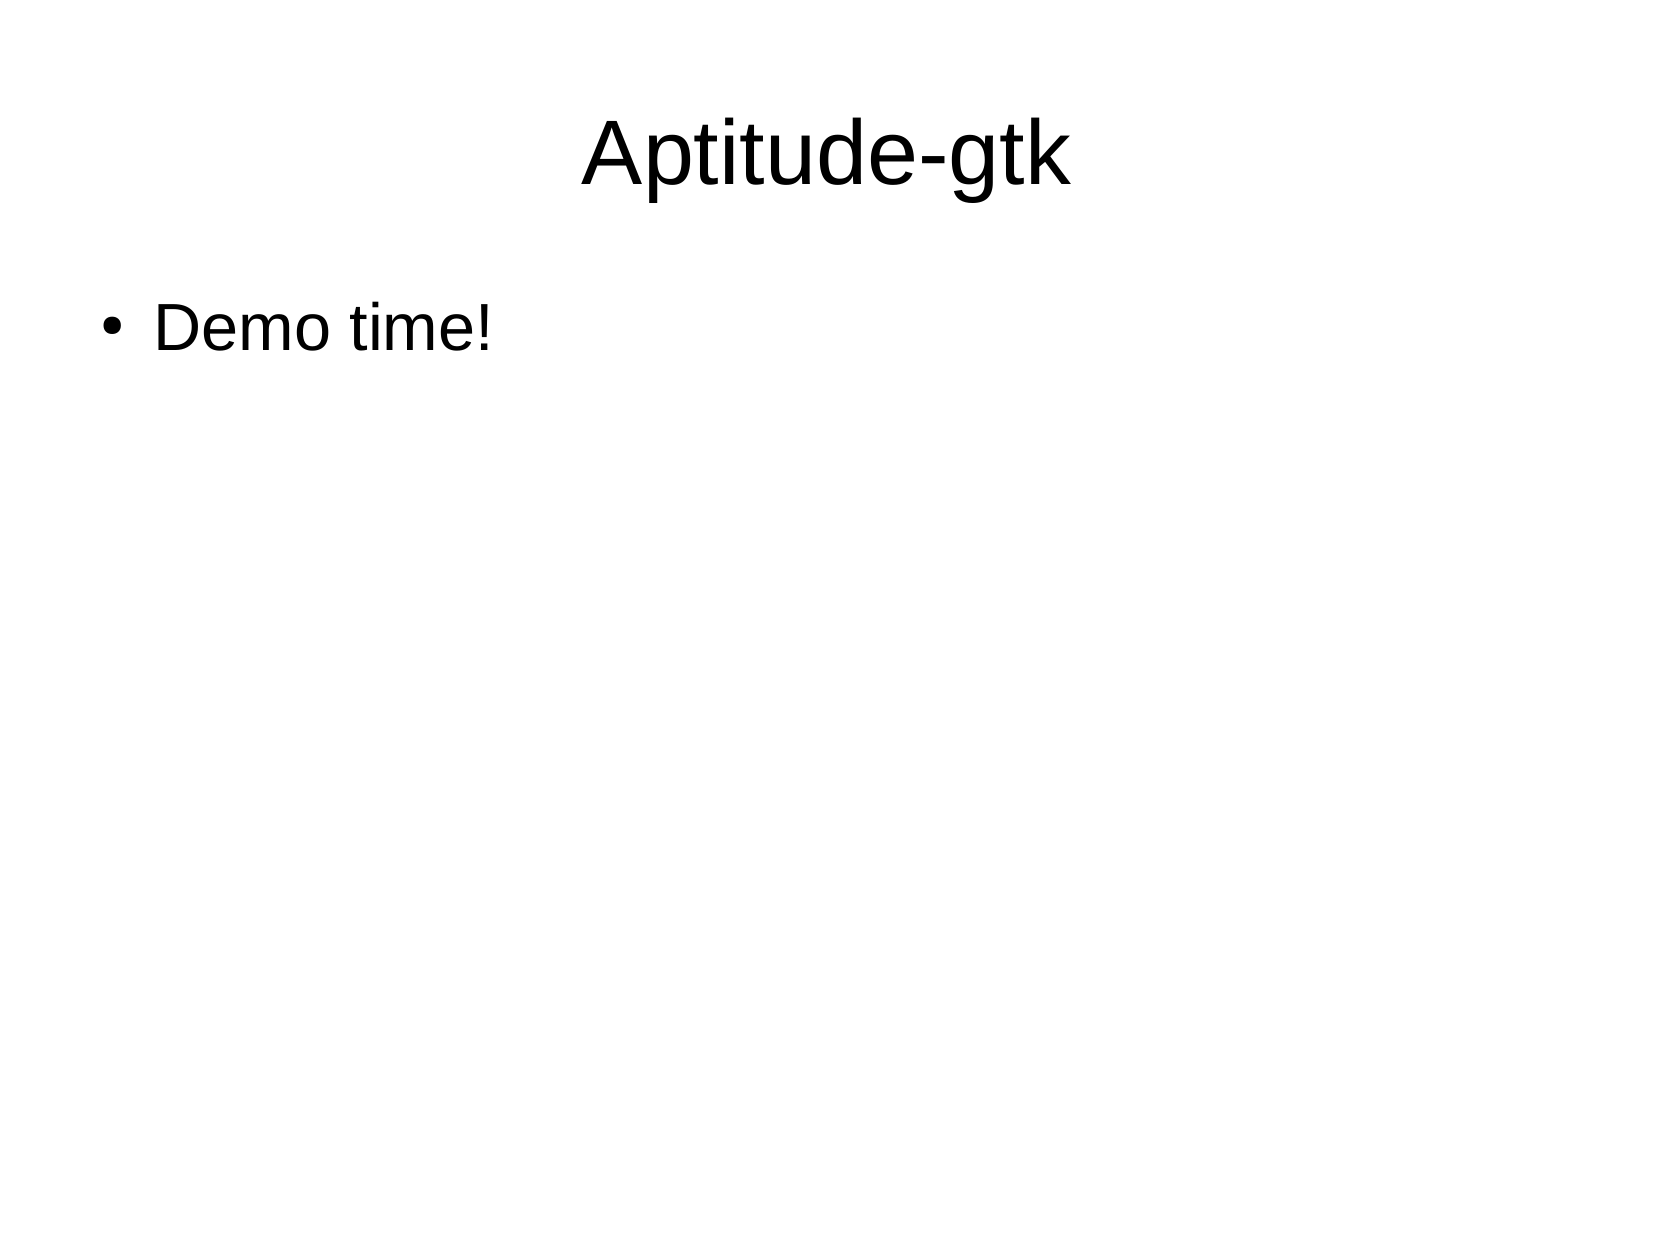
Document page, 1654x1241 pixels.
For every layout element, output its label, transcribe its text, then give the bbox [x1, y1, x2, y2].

list Demo time! [82, 290, 1571, 1109]
title Aptitude-gtk [82, 49, 1571, 257]
